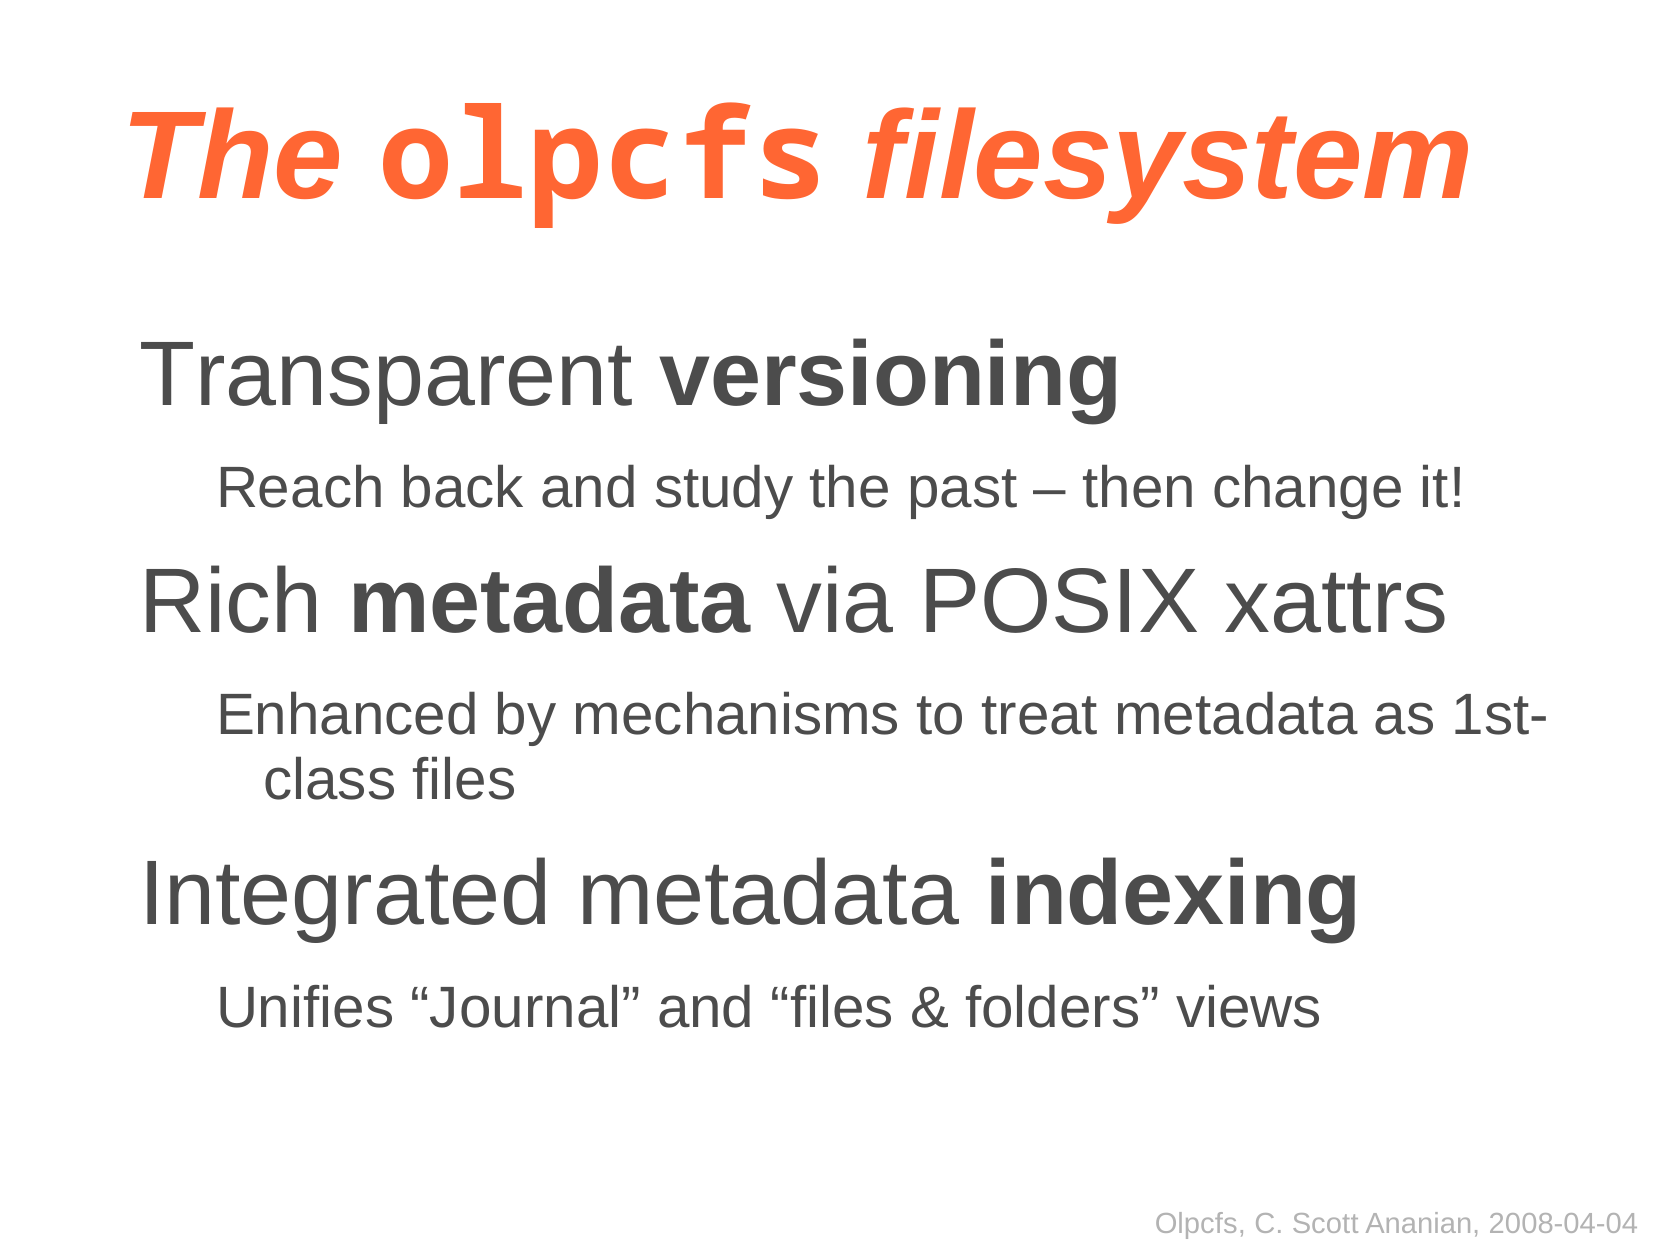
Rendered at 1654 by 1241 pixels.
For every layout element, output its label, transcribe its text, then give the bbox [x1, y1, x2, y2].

list Transparent versioning Reach back and study the past – then change it! Rich metadata via POSIX xattrs Enhanced by mechanisms to treat metadata as 1st-class files Integrated metadata indexing Unifies “Journal” and “files & folders” views [121, 321, 1561, 1132]
title The olpcfs filesystem [121, 46, 1613, 254]
